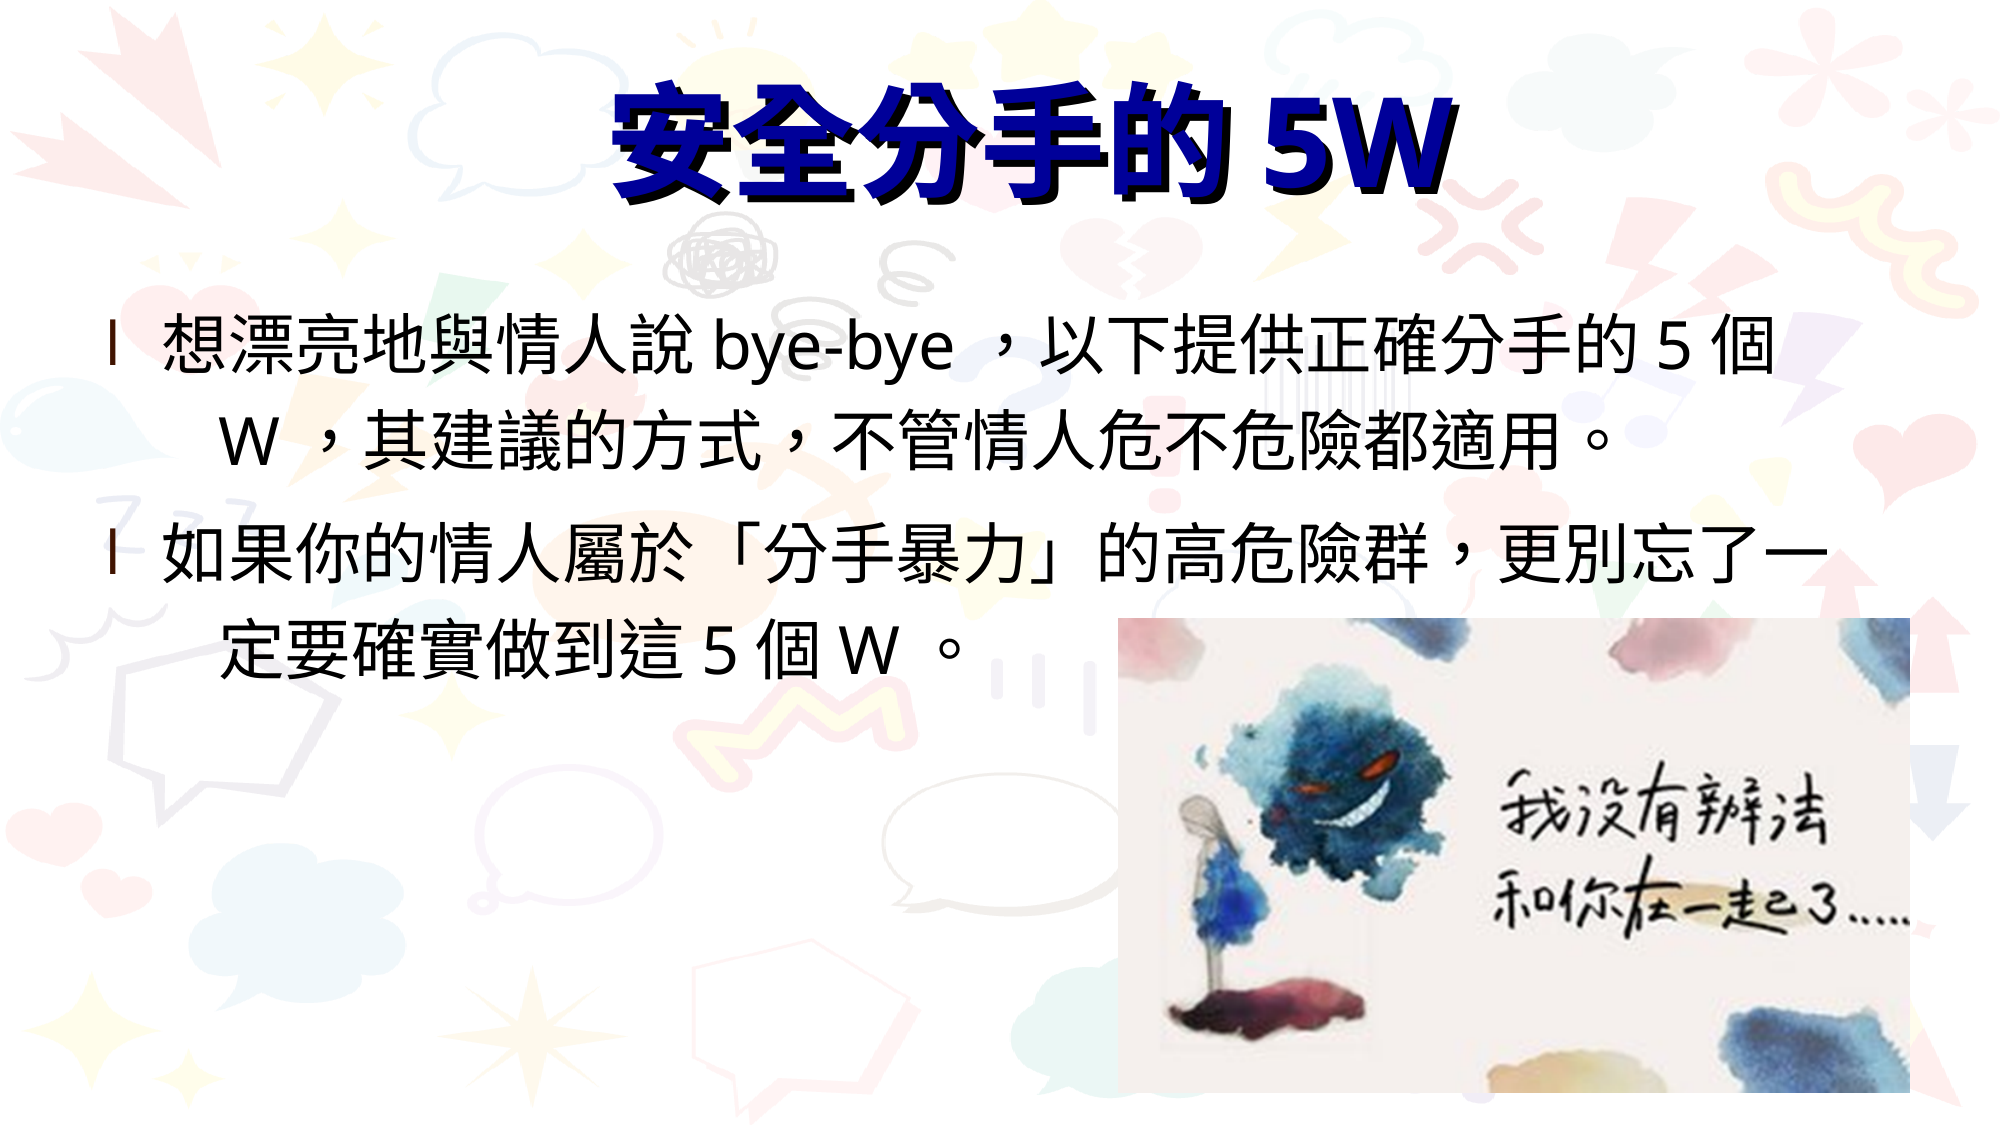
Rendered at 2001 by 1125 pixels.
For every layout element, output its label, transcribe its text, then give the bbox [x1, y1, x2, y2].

picture [1118, 618, 1910, 1093]
text_box 安全分手的5W [591, 55, 1468, 220]
list 想漂亮地與情人說bye-bye，以下提供正確分手的5個W，其建議的方式，不管情人危不危險都適用。 如果你的情人屬於「分手暴力」的高危險群，更別忘了一定要確實做到這5個W。 [90, 278, 1910, 1054]
